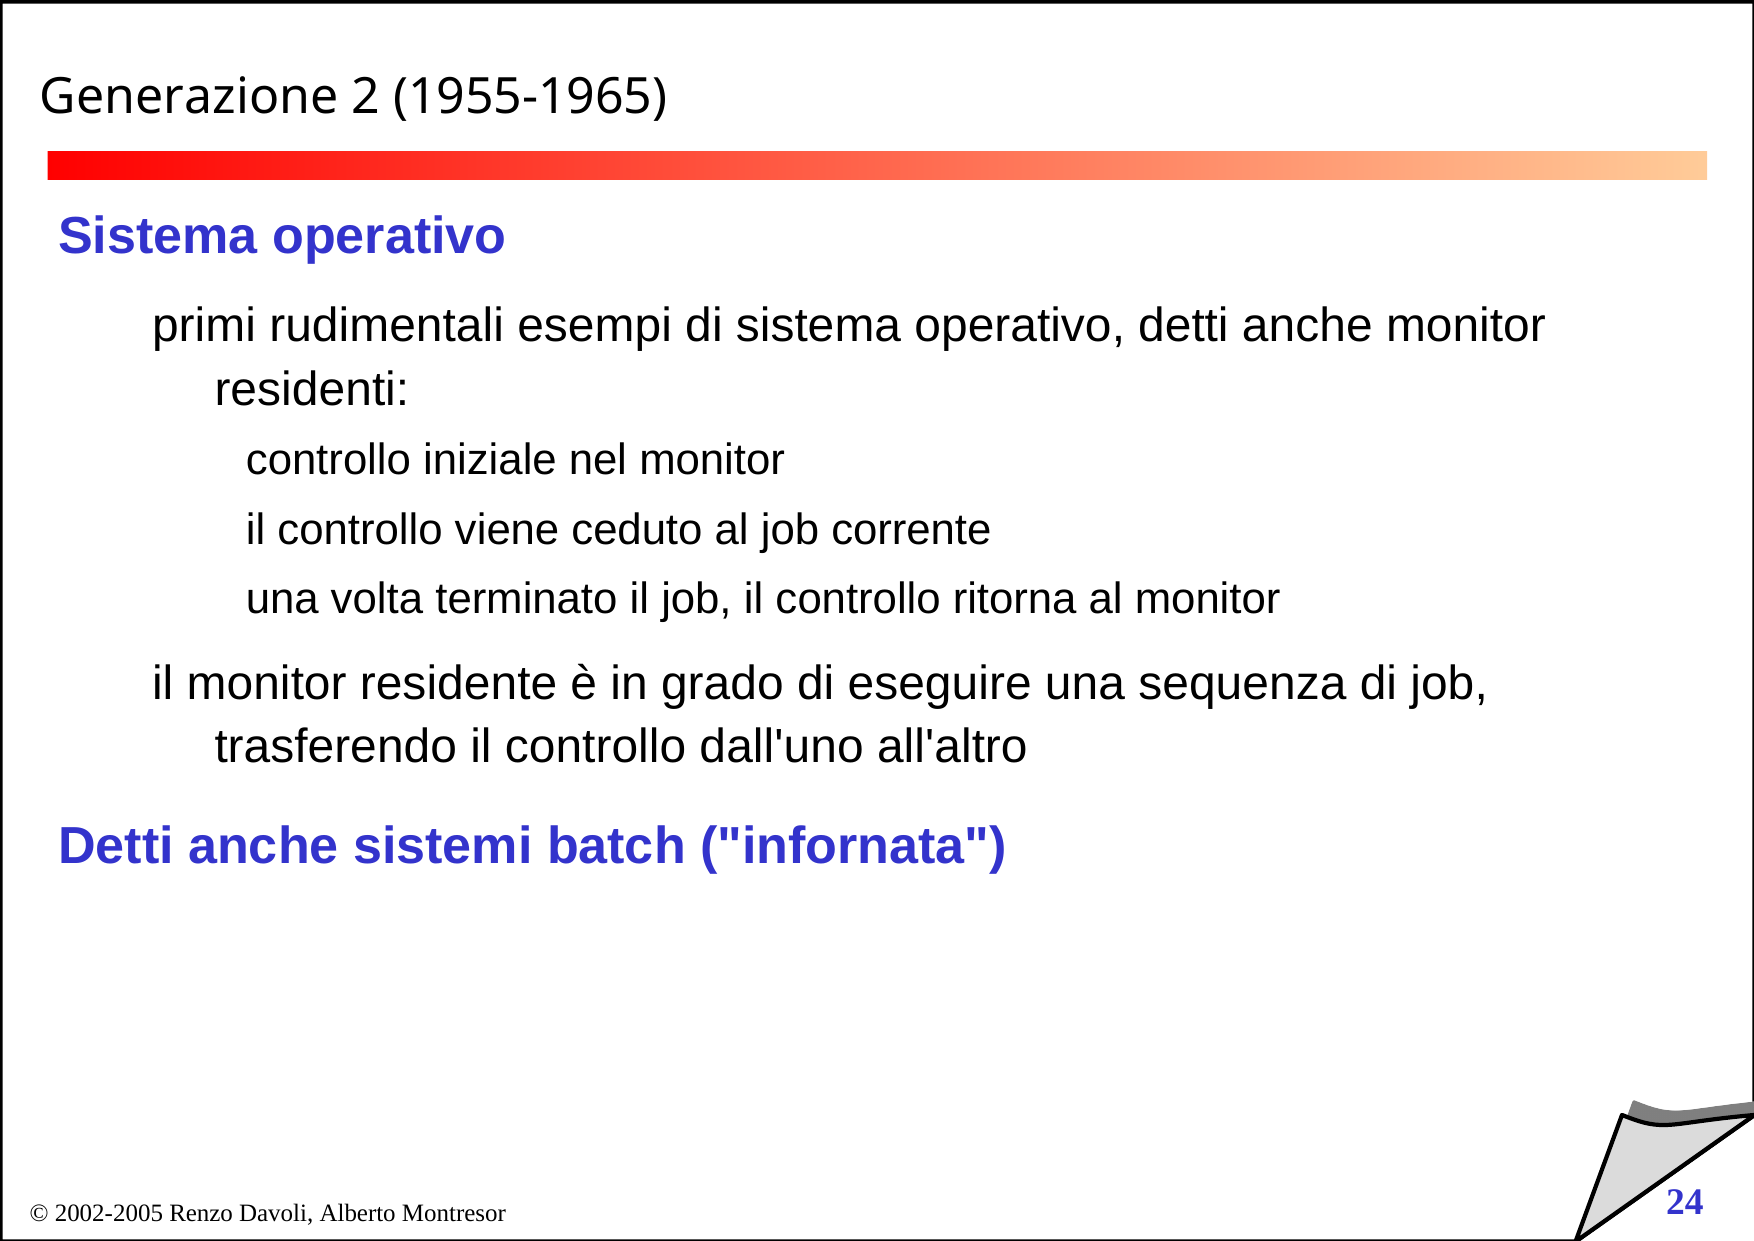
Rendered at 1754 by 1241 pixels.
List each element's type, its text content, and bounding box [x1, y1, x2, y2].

title Generazione 2 (1955-1965) [40, 49, 1713, 144]
list Sistema operativo primi rudimentali esempi di sistema operativo, detti anche monitor residenti: controllo iniziale nel monitor il controllo viene ceduto al job corrente una volta terminato il job, il controllo ritorna al monitor il monitor residente è in grado di eseguire una sequenza di job, trasferendo il controllo dall'uno all'altro Detti anche sistemi batch ("infornata") [58, 206, 1696, 904]
